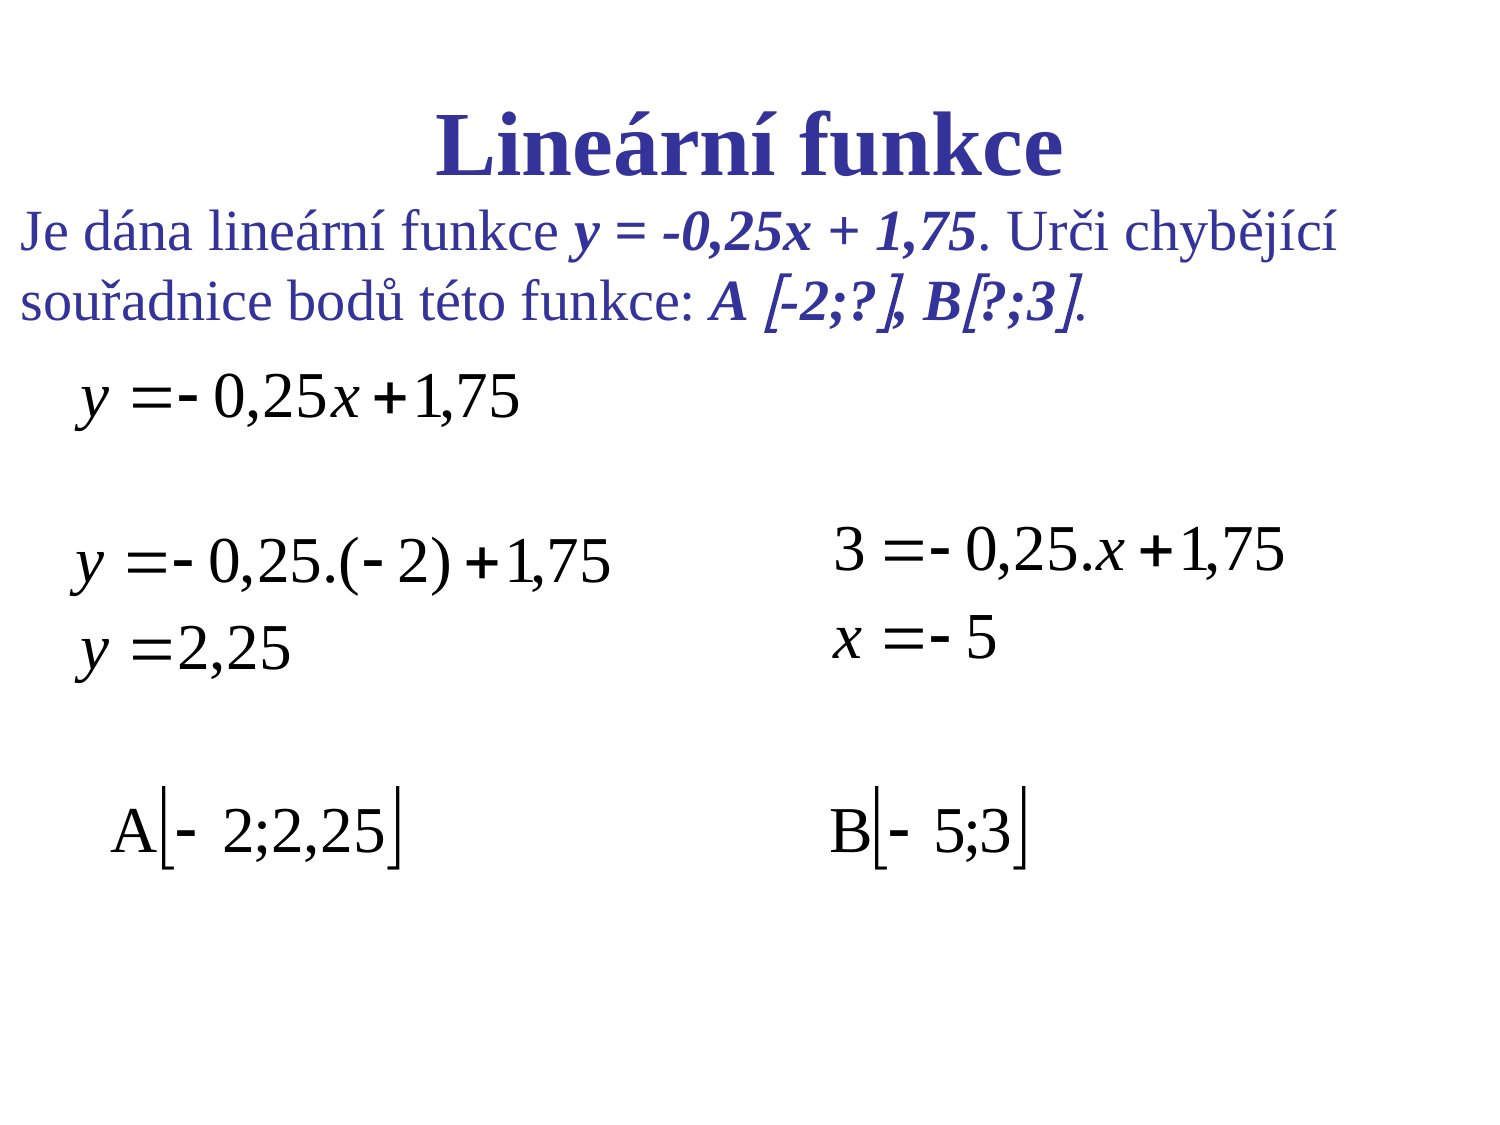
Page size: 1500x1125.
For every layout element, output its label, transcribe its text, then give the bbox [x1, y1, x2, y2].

text_box Je dána lineární funkce y = -0,25x + 1,75. Urči chybějící souřadnice bodů této funkce: A -2;?, B?;3. [5, 184, 1368, 340]
chart [64, 357, 528, 445]
chart [59, 522, 621, 697]
chart [819, 786, 1038, 880]
text_box Lineární funkce [75, 45, 1426, 233]
chart [820, 510, 1294, 675]
chart [100, 786, 411, 880]
